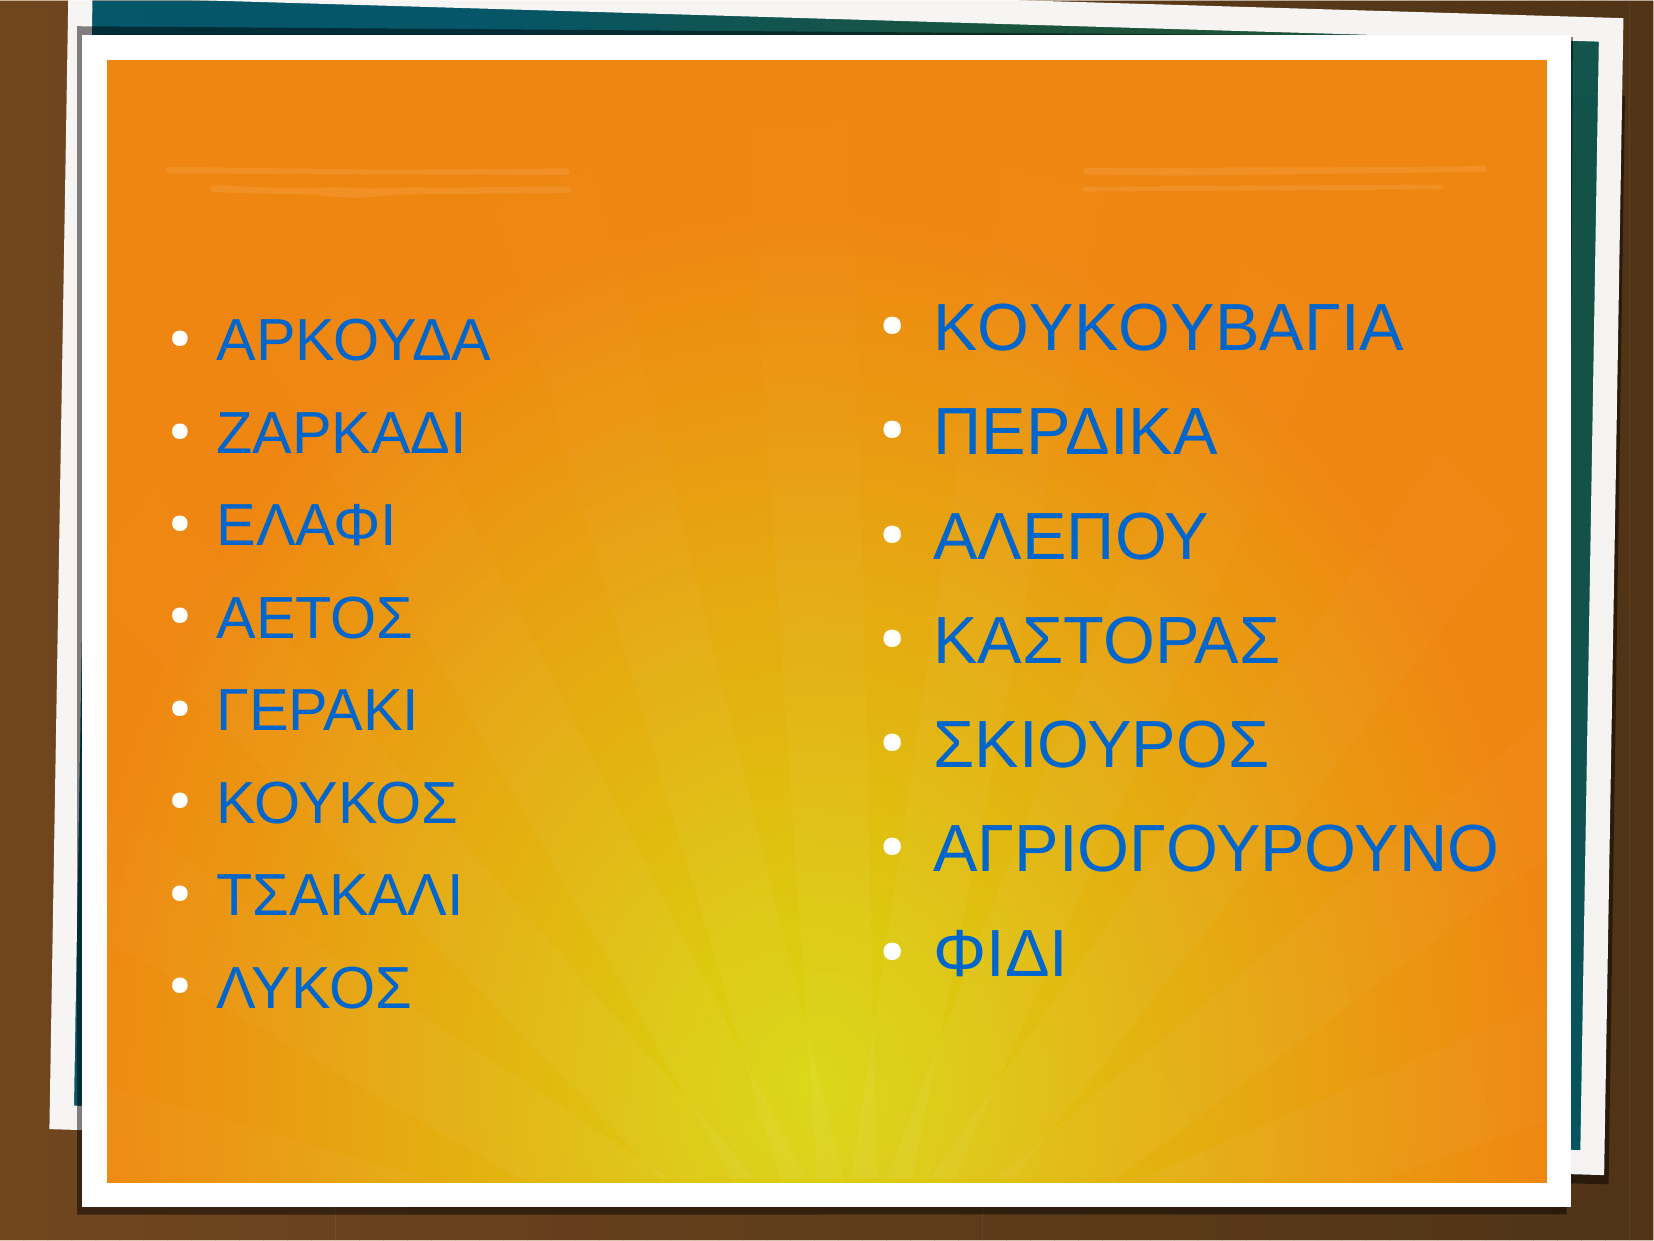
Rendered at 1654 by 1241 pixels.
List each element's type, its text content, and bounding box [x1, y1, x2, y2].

list KOYKOYBAΓΙΑ ΠΕΡΔΙΚΑ ΑΛΕΠΟΥ ΚΑΣΤΟΡΑΣ ΣΚΙΟΥΡΟΣ ΑΓΡΙΟΓΟΥΡΟΥΝΟ ΦΙΔΙ [862, 290, 1539, 1010]
list ΑΡΚΟΥΔΑ ΖΑΡΚΑΔΙ ΕΛΑΦΙ ΑΕΤΟΣ ΓΕΡΑΚΙ ΚΟΥΚΟΣ ΤΣΑΚΑΛΙ ΛΥΚΟΣ [153, 307, 829, 1027]
